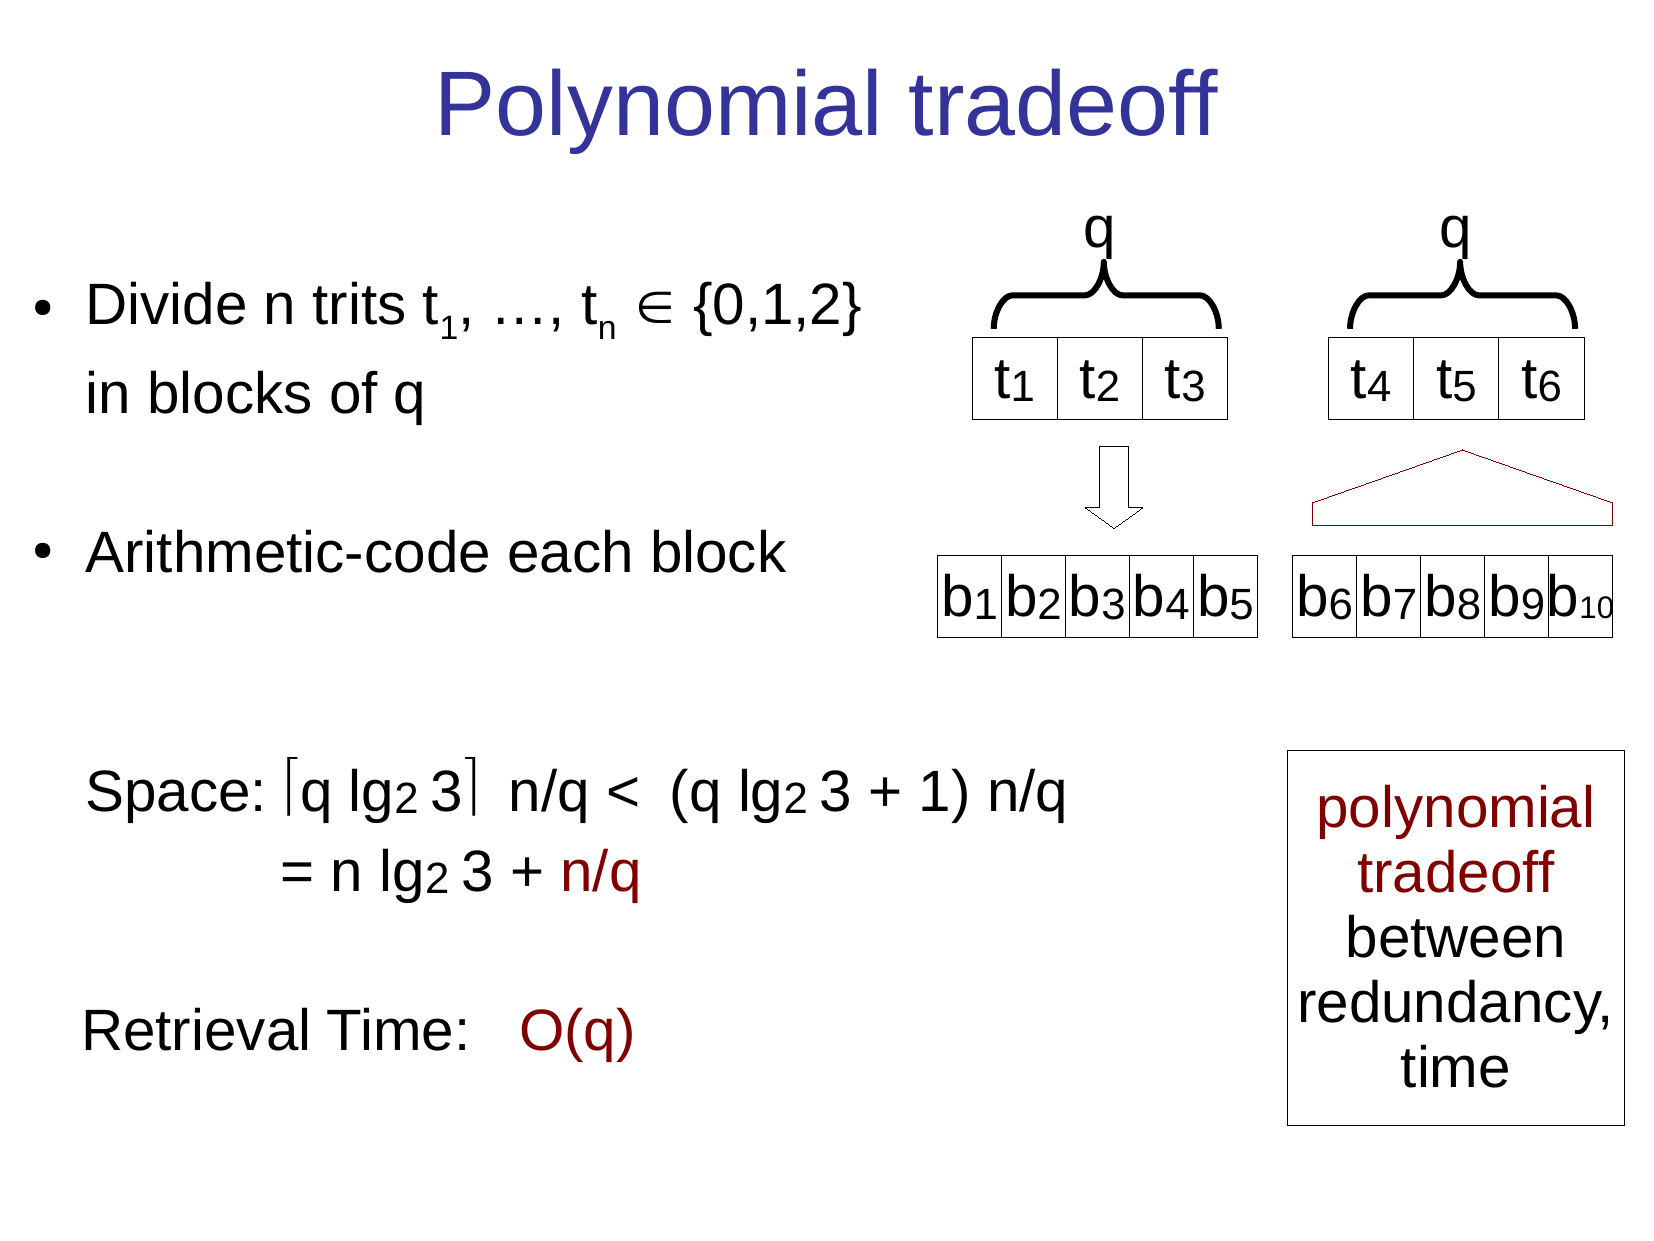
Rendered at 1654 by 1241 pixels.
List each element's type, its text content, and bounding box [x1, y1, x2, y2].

text_box polynomial tradeoff between redundancy, time [1287, 750, 1625, 1126]
text_box b5 [1193, 555, 1258, 638]
text_box b8 [1420, 555, 1484, 638]
text_box b6 [1292, 555, 1356, 638]
text_box t1 [972, 337, 1057, 420]
text_box t3 [1142, 337, 1228, 420]
text_box t2 [1057, 337, 1142, 420]
text_box t6 [1498, 337, 1585, 420]
text_box q [1425, 187, 1488, 268]
text_box q [1068, 187, 1131, 268]
text_box b4 [1129, 555, 1193, 638]
text_box b2 [1001, 555, 1065, 638]
text_box t4 [1328, 337, 1413, 420]
text_box b9 [1484, 555, 1548, 638]
text_box t5 [1413, 337, 1498, 420]
title Polynomial tradeoff [124, 0, 1530, 207]
text_box b10 [1548, 555, 1613, 638]
text_box b1 [937, 555, 1001, 638]
text_box b3 [1065, 555, 1129, 638]
text_box b7 [1356, 555, 1420, 638]
list Divide n trits t1, …, tn  {0,1,2} in blocks of q Arithmetic-code each block Space: q lg2 3 n/q < (q lg2 3 + 1) n/q = n lg2 3 + n/q Retrieval Time: O(q) [0, 184, 1654, 1238]
